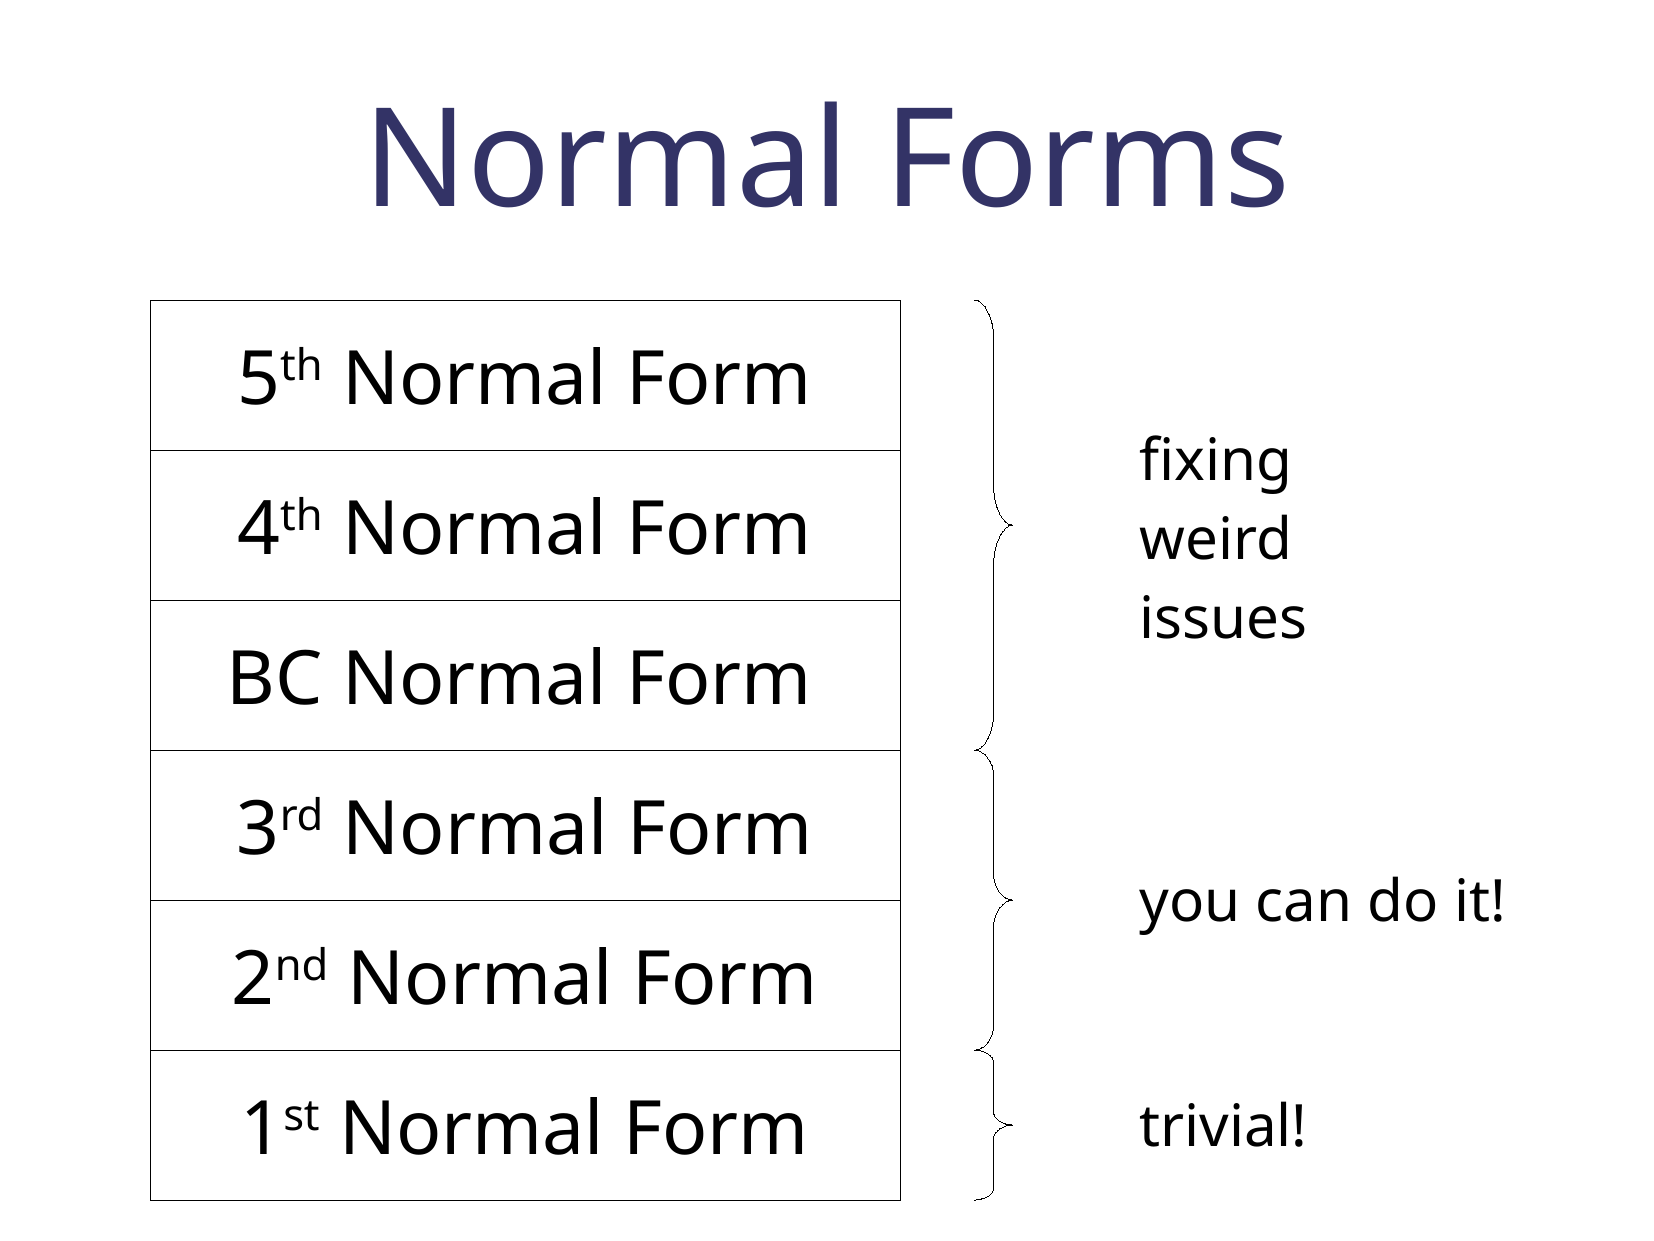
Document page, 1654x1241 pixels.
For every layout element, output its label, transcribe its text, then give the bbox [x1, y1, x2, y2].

text_box 4th Normal Form [150, 451, 901, 600]
text_box BC Normal Form [150, 600, 901, 750]
text_box trivial! [1125, 1076, 1426, 1163]
text_box you can do it! [1125, 851, 1576, 938]
text_box 3rd Normal Form [150, 750, 901, 900]
text_box fixing weird issues [1125, 410, 1538, 638]
text_box 2nd Normal Form [150, 900, 901, 1050]
text_box 1st Normal Form [150, 1050, 901, 1201]
title Normal Forms [82, 49, 1571, 257]
text_box 5th Normal Form [150, 300, 901, 451]
